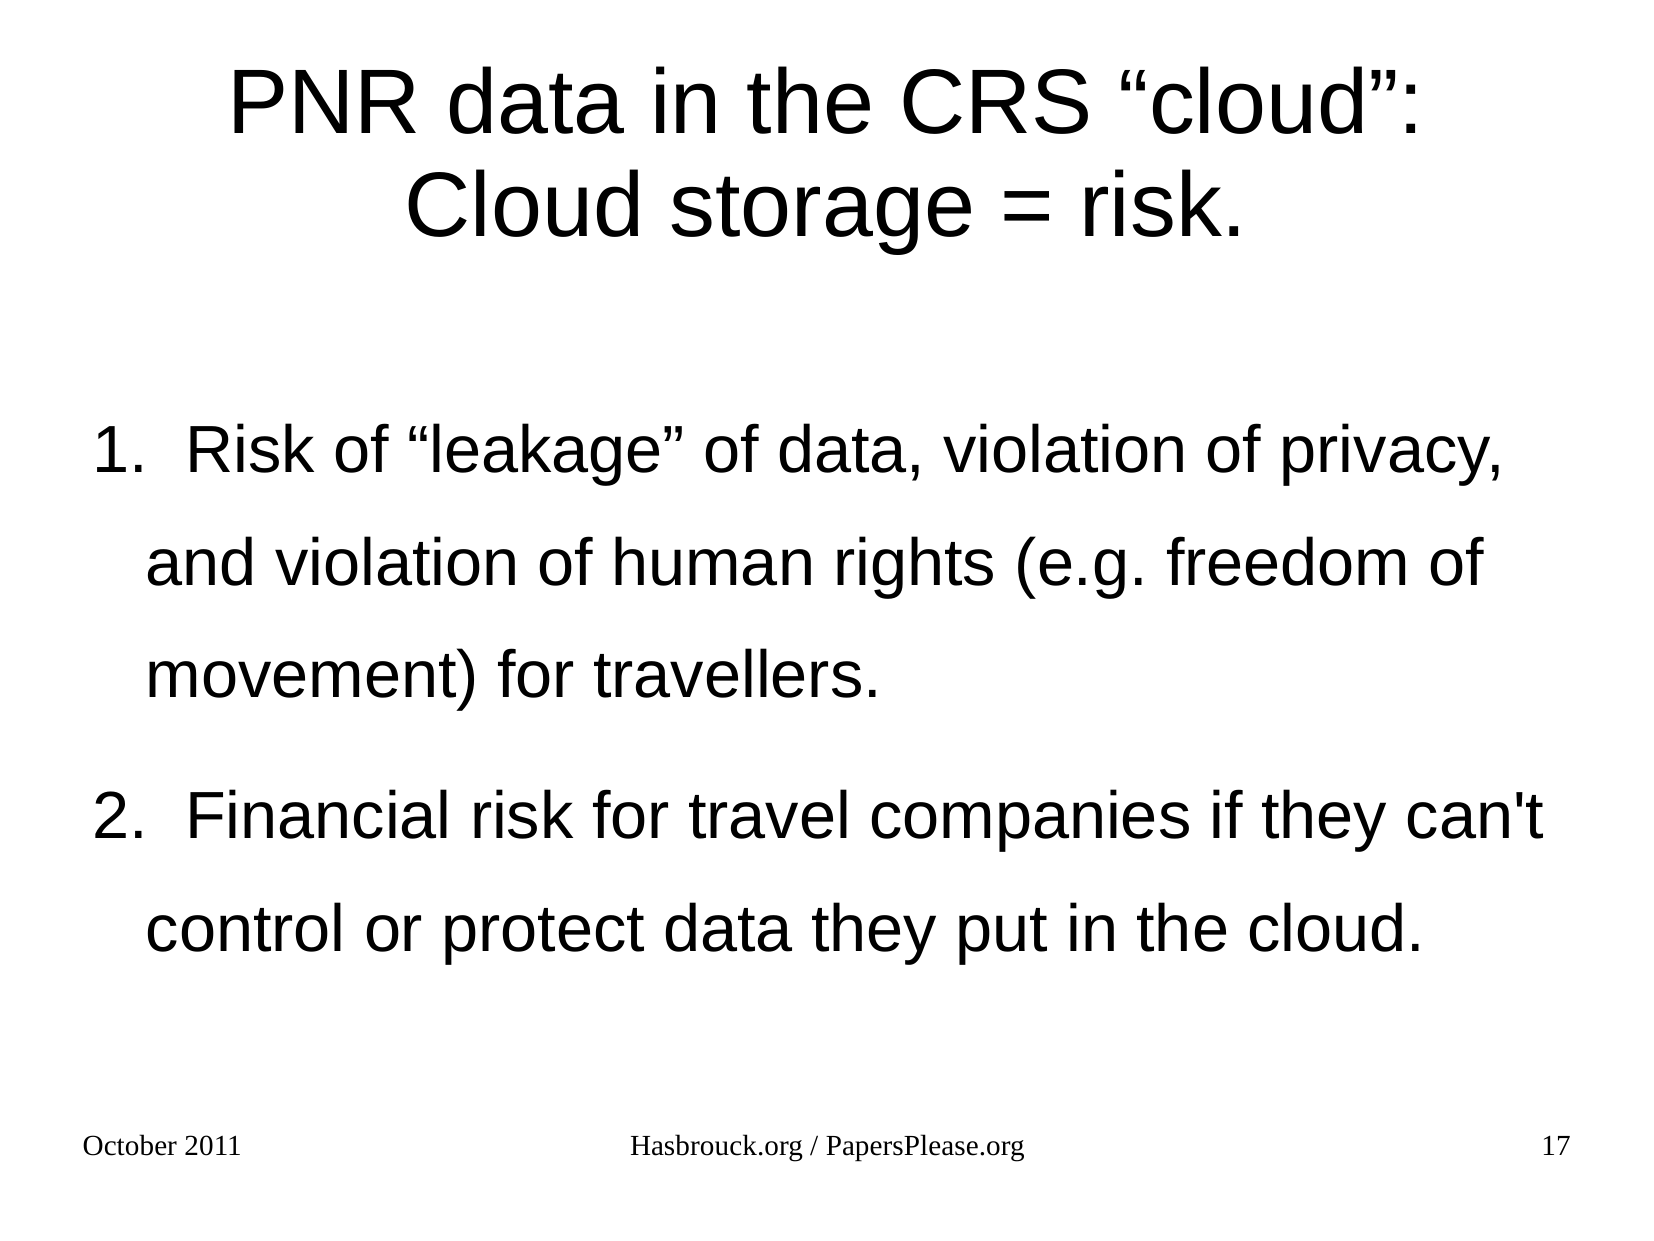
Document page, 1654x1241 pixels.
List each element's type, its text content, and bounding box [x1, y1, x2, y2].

list Risk of “leakage” of data, violation of privacy, and violation of human rights (e.g. freedom of movement) for travellers. Financial risk for travel companies if they can't control or protect data they put in the cloud. [75, 375, 1564, 976]
title PNR data in the CRS “cloud”: Cloud storage = risk. [82, 49, 1571, 257]
